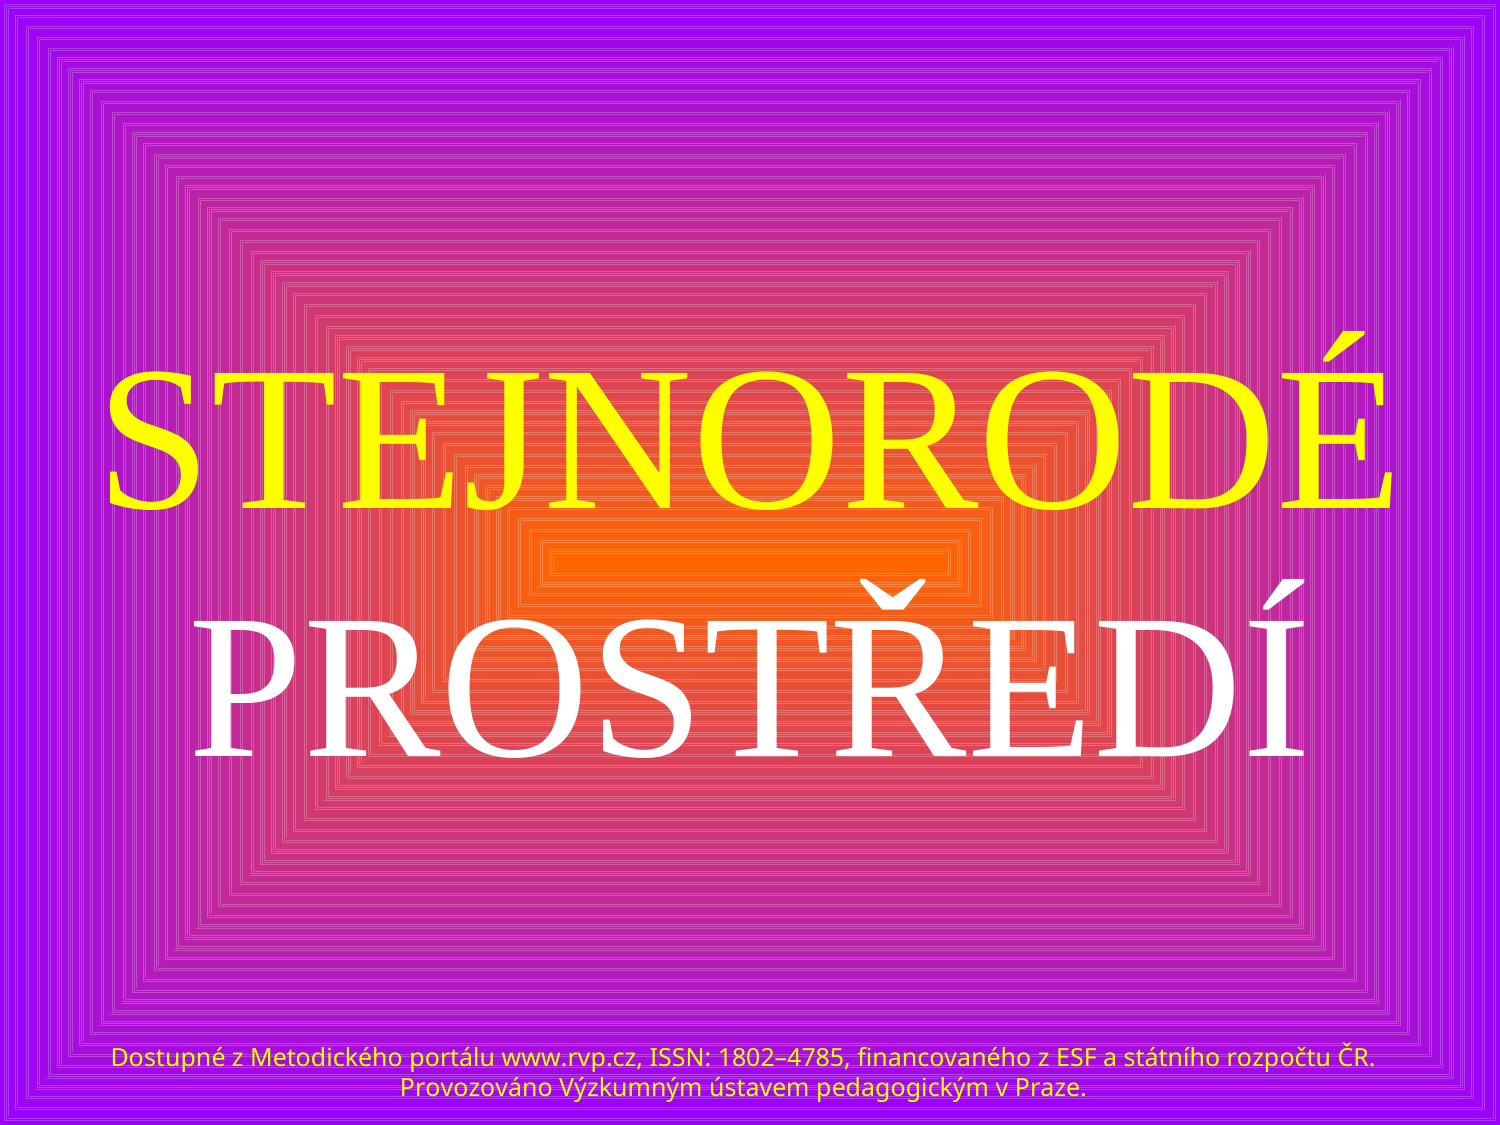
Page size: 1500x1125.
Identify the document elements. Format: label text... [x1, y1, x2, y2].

text_box Dostupné z Metodického portálu www.rvp.cz, ISSN: 1802–4785, financovaného z ESF a státního rozpočtu ČR. Provozováno Výzkumným ústavem pedagogickým v Praze. [35, 1041, 1454, 1102]
text_box STEJNORODÉ PROSTŘEDÍ [0, 294, 1500, 806]
